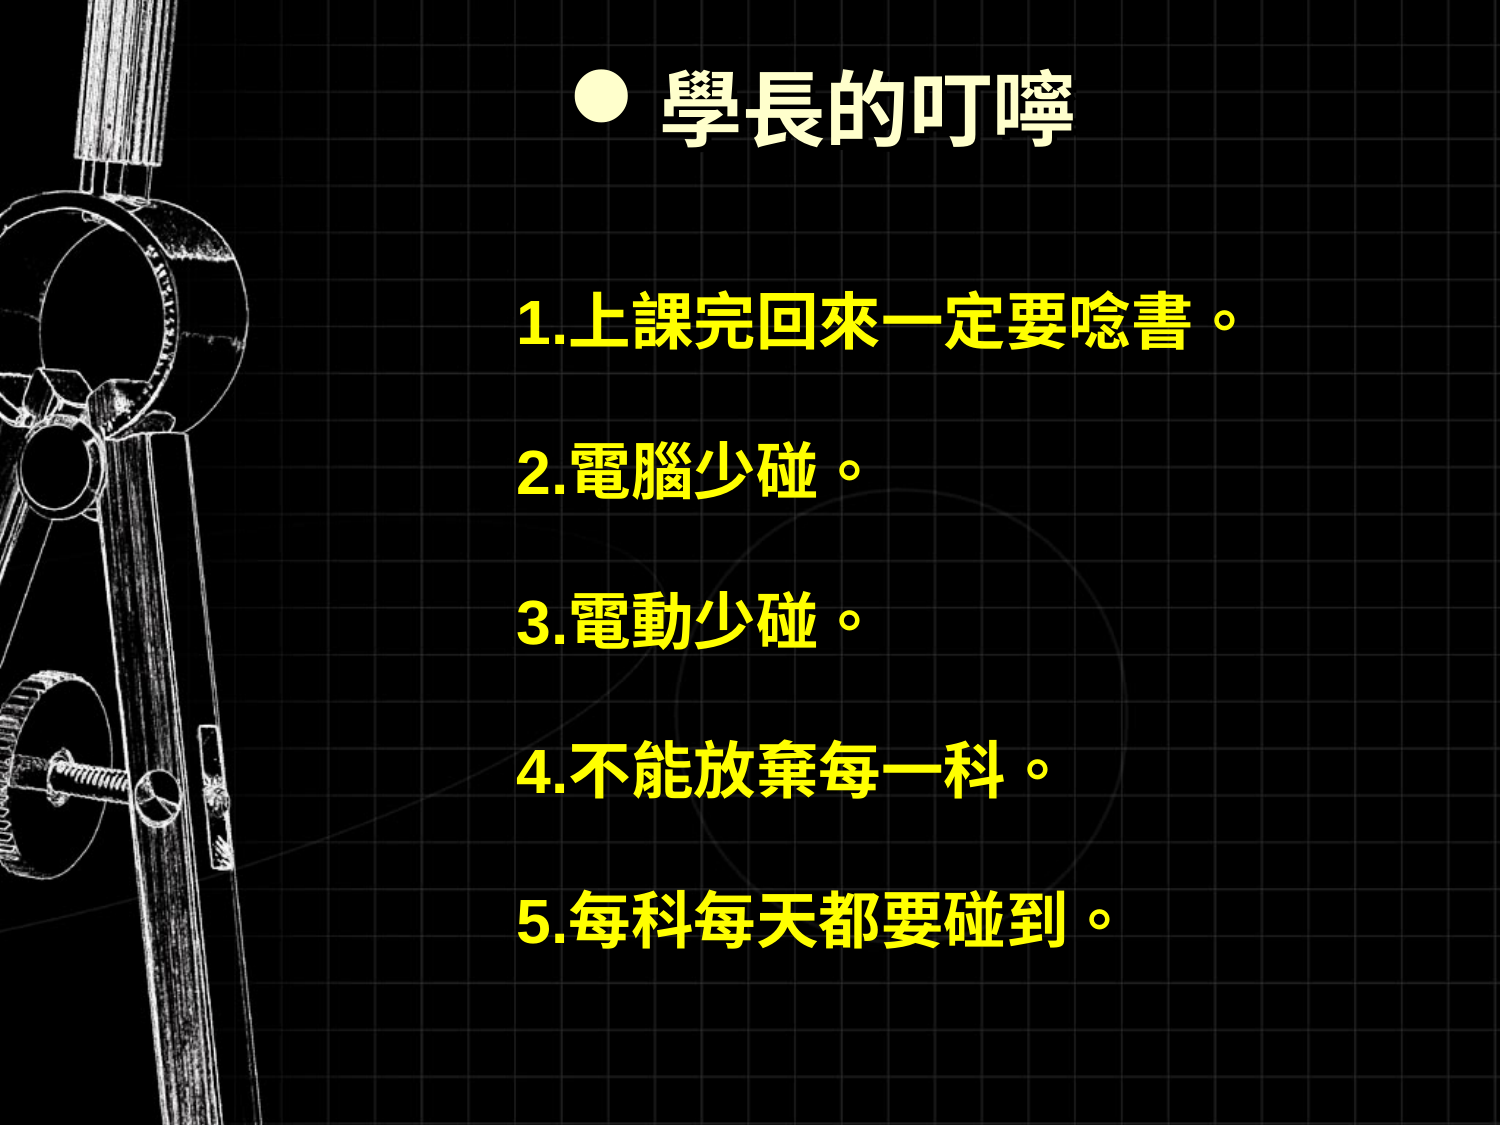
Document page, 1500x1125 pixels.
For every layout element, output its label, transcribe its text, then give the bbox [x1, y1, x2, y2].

picture [0, 0, 1500, 1125]
text_box 學長的叮嚀 [560, 42, 1084, 173]
text_box 1.上課完回來一定要唸書。 2.電腦少碰。 3.電動少碰。 4.不能放棄每一科。 5.每科每天都要碰到。 [509, 267, 1265, 1047]
